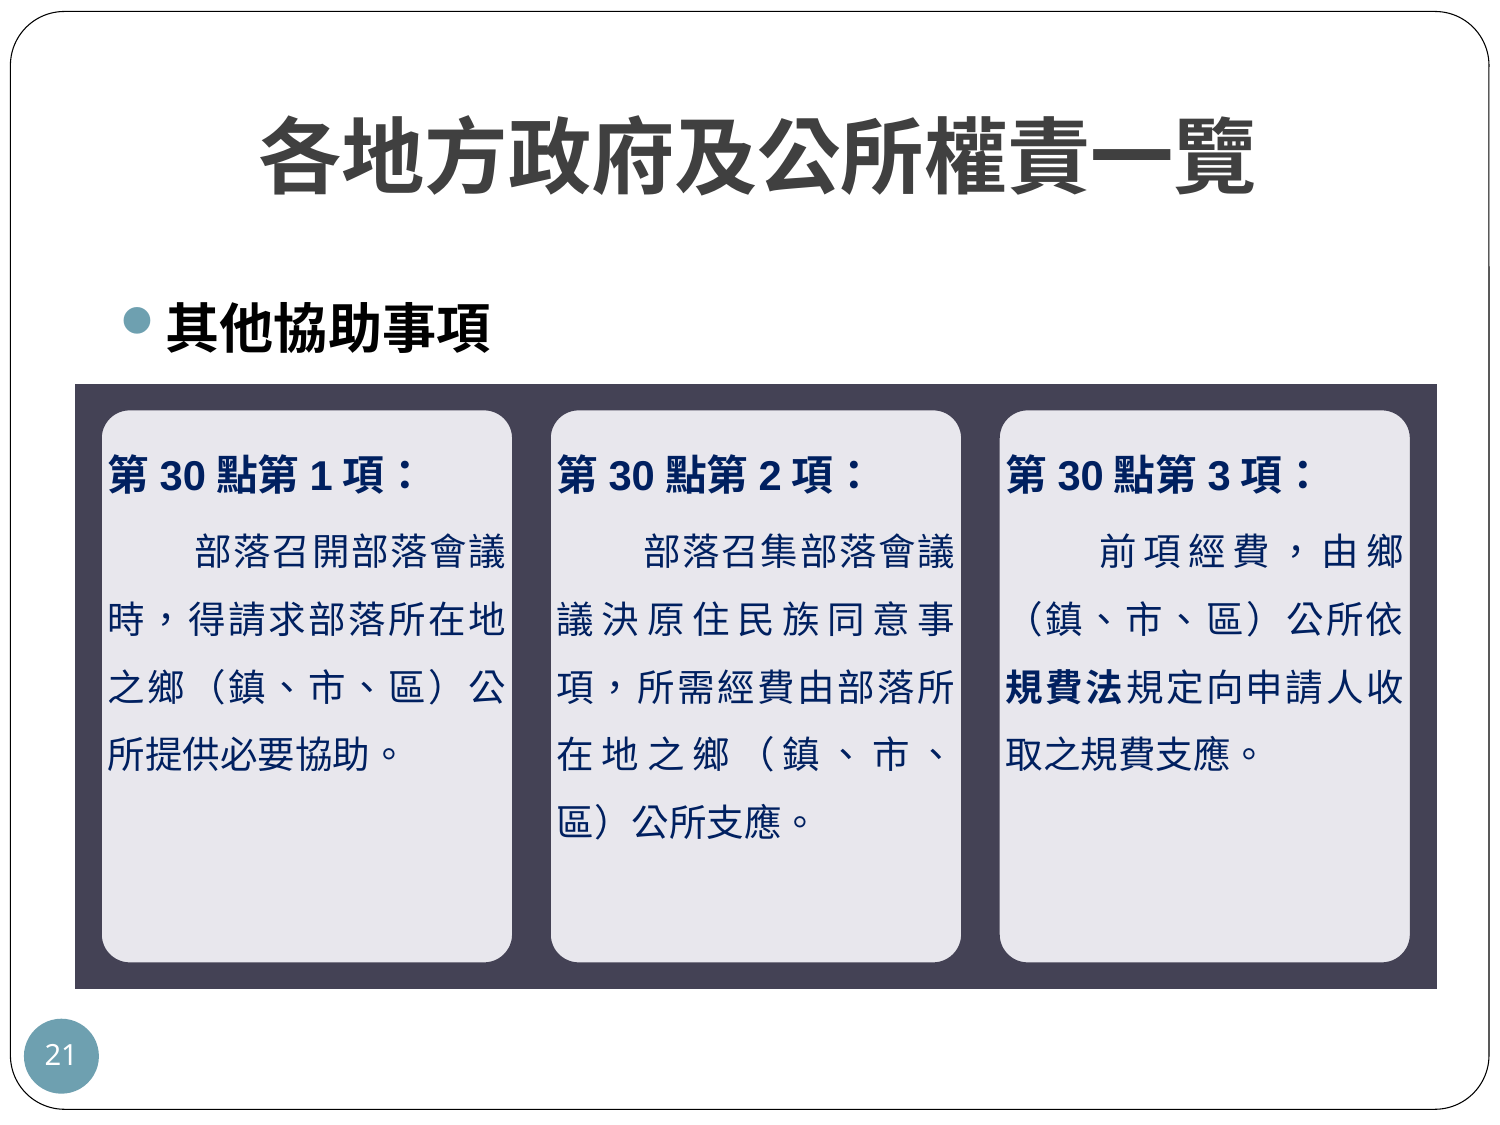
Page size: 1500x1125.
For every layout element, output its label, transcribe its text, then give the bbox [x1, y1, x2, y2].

text_box [1388, 385, 1436, 988]
text_box 各地方政府及公所權責一覽 [123, 31, 1399, 219]
text_box 其他協助事項 [112, 278, 1388, 1029]
text_box <編號> [23, 1018, 99, 1094]
text_box 第30點第3項： 前項經費，由鄉（鎮、市、區）公所依規費法規定向申請人收取之規費支應。 [998, 408, 1412, 964]
text_box 第30點第1項： 部落召開部落會議時，得請求部落所在地之鄉（鎮、市、區）公所提供必要協助。 [100, 408, 514, 964]
text_box 第30點第2項： 部落召集部落會議議決原住民族同意事項，所需經費由部落所在地之鄉（鎮、市、區）公所支應。 [549, 408, 963, 964]
text_box [76, 385, 112, 988]
